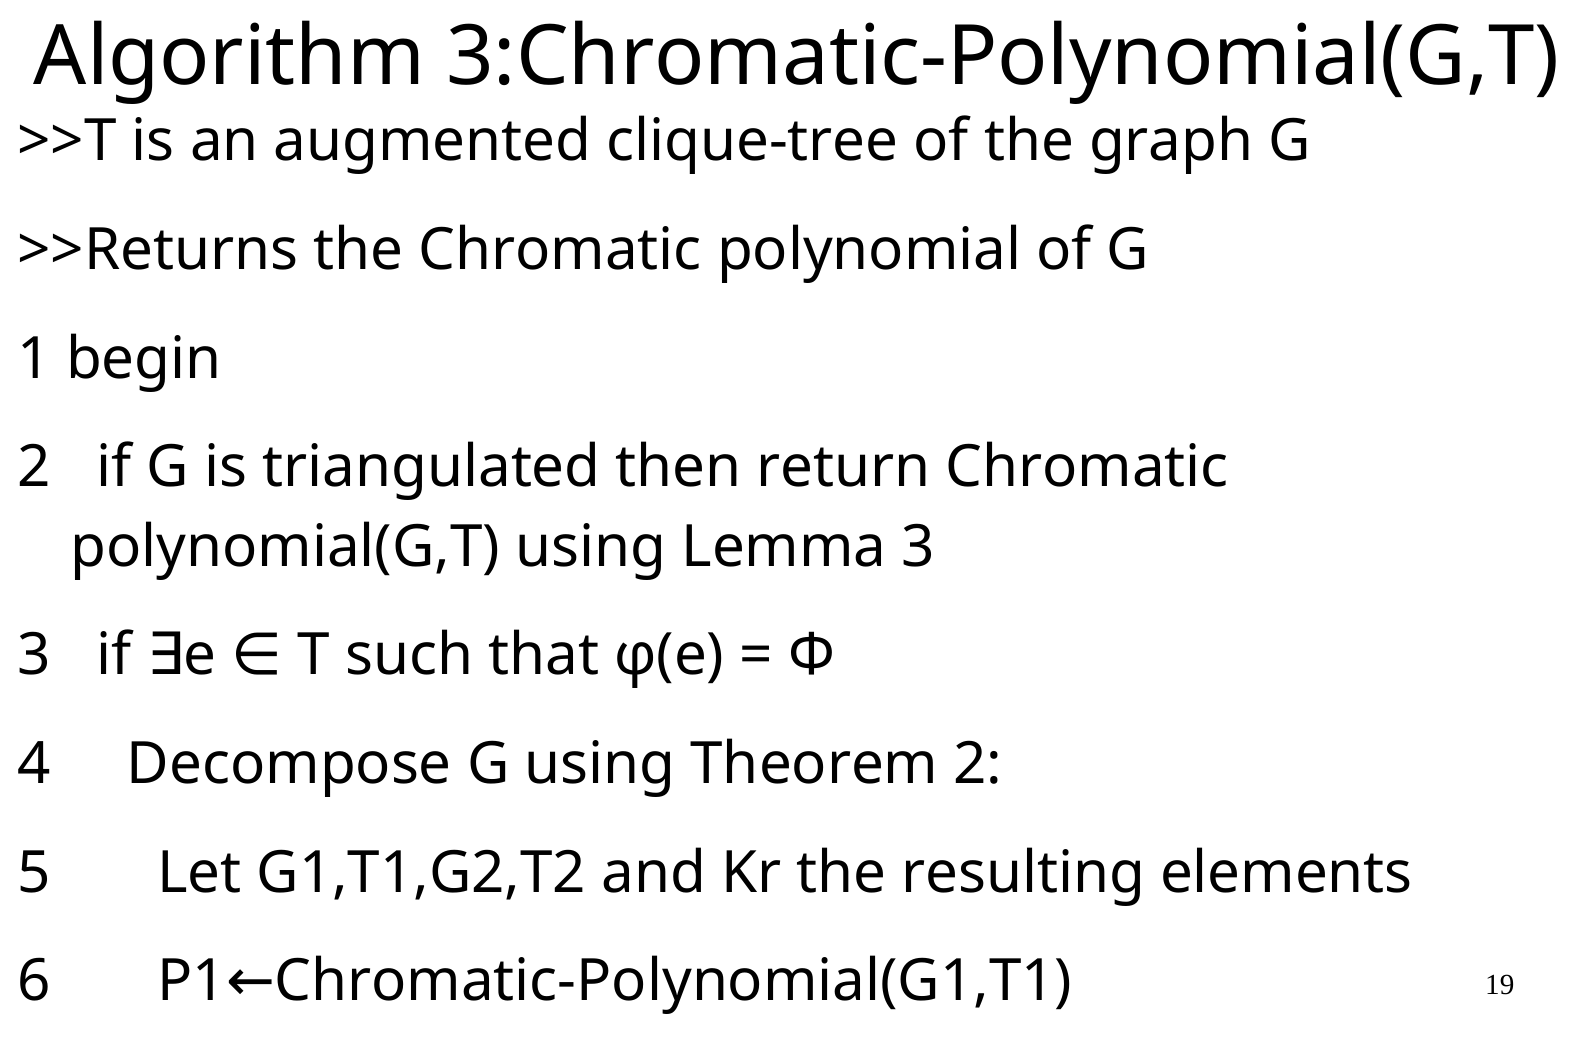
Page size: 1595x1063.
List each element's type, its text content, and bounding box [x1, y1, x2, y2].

title Algorithm 3:Chromatic-Polynomial(G,T) [0, 0, 1595, 98]
list >>T is an augmented clique-tree of the graph G >>Returns the Chromatic polynomial of G 1 begin 2 if G is triangulated then return Chromatic polynomial(G,T) using Lemma 3 3 if ∃e ∈ T such that φ(e) = Φ 4 Decompose G using Theorem 2: 5 Let G1,T1,G2,T2 and Kr the resulting elements 6 P1←Chromatic-Polynomial(G1,T1) 7 P2←Chromatic-Polynomial(G2,T2) 8 return P1 × P2/P(Kr) (裏に続く) [0, 98, 1595, 1063]
